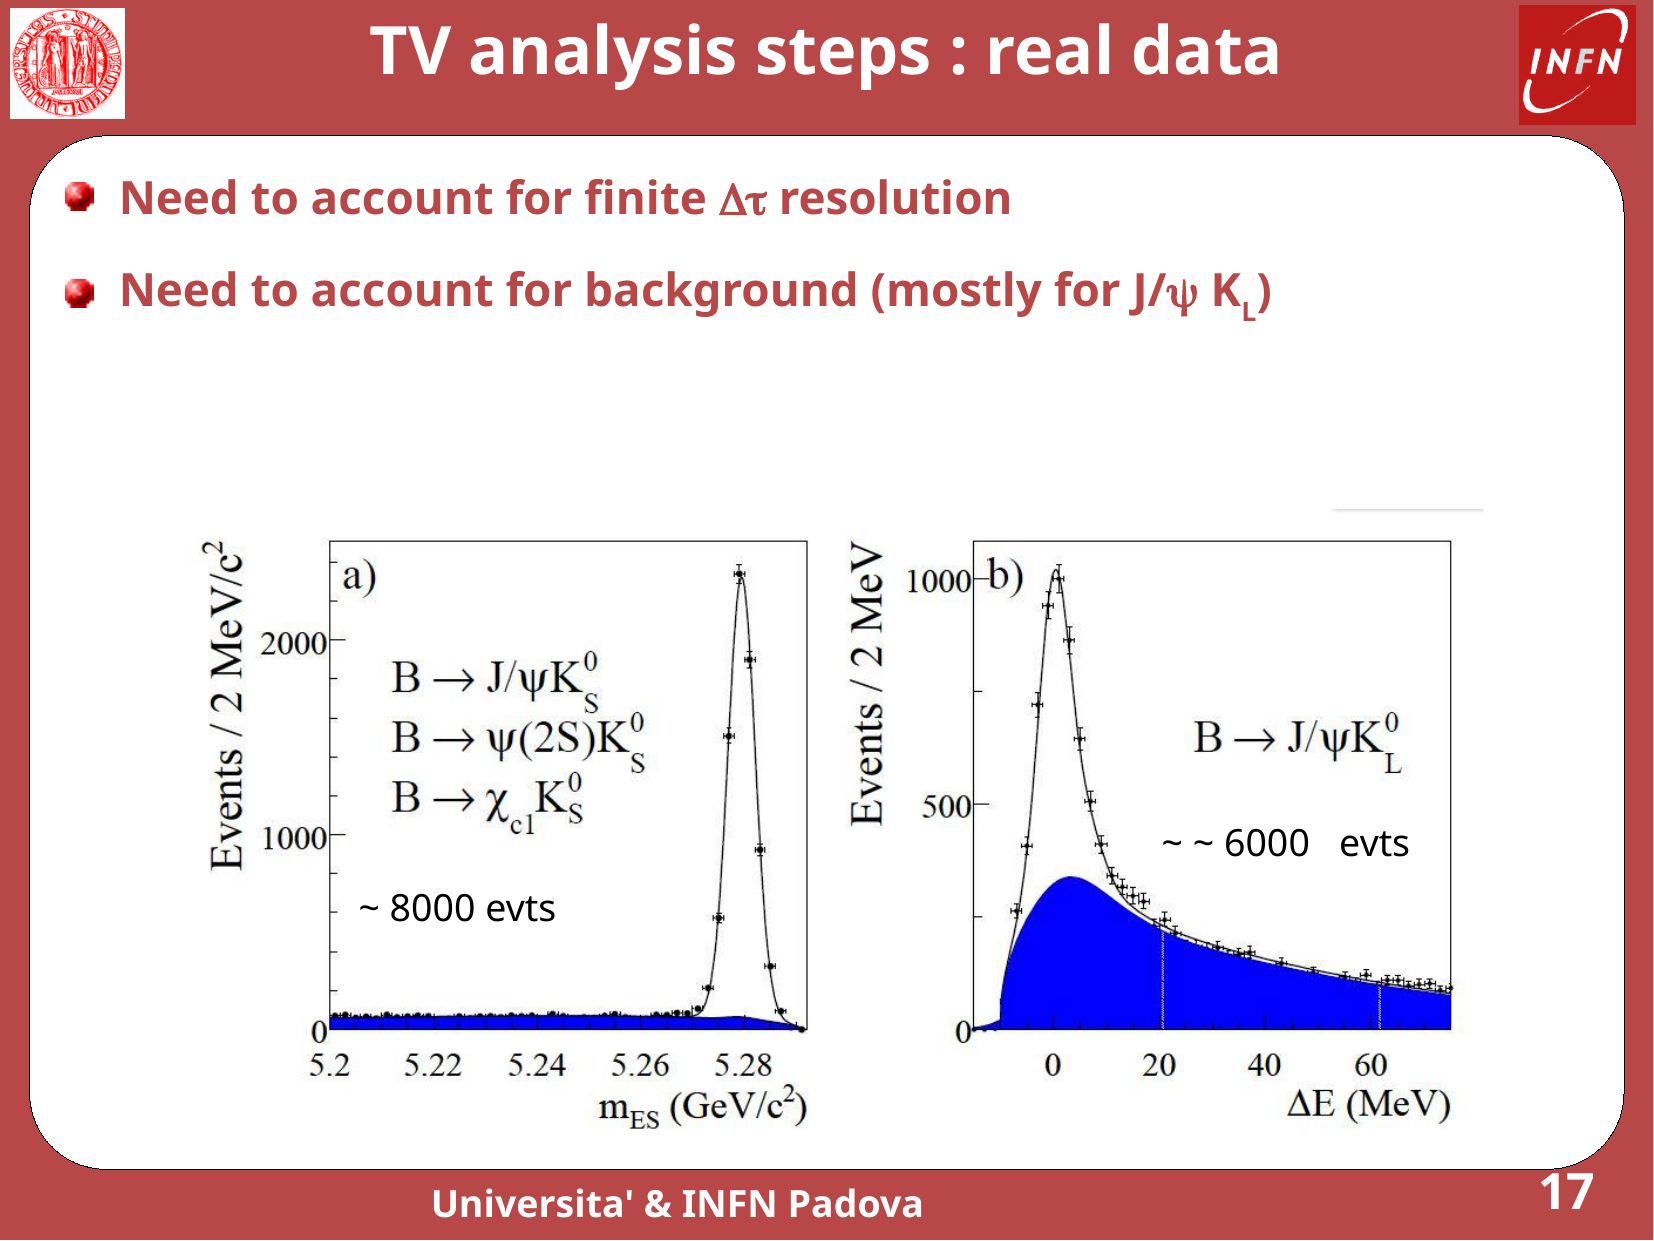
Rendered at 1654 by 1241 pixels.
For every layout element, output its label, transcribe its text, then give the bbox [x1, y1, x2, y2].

text_box ~ 8000 evts [343, 874, 572, 947]
picture [171, 509, 1483, 1144]
title TV analysis steps : real data [82, 0, 1571, 99]
text_box ~ ~ 6000 evts [1146, 809, 1423, 882]
list Need to account for finite Dt resolution Need to account for background (mostly for J/y KL) [38, 165, 1625, 447]
